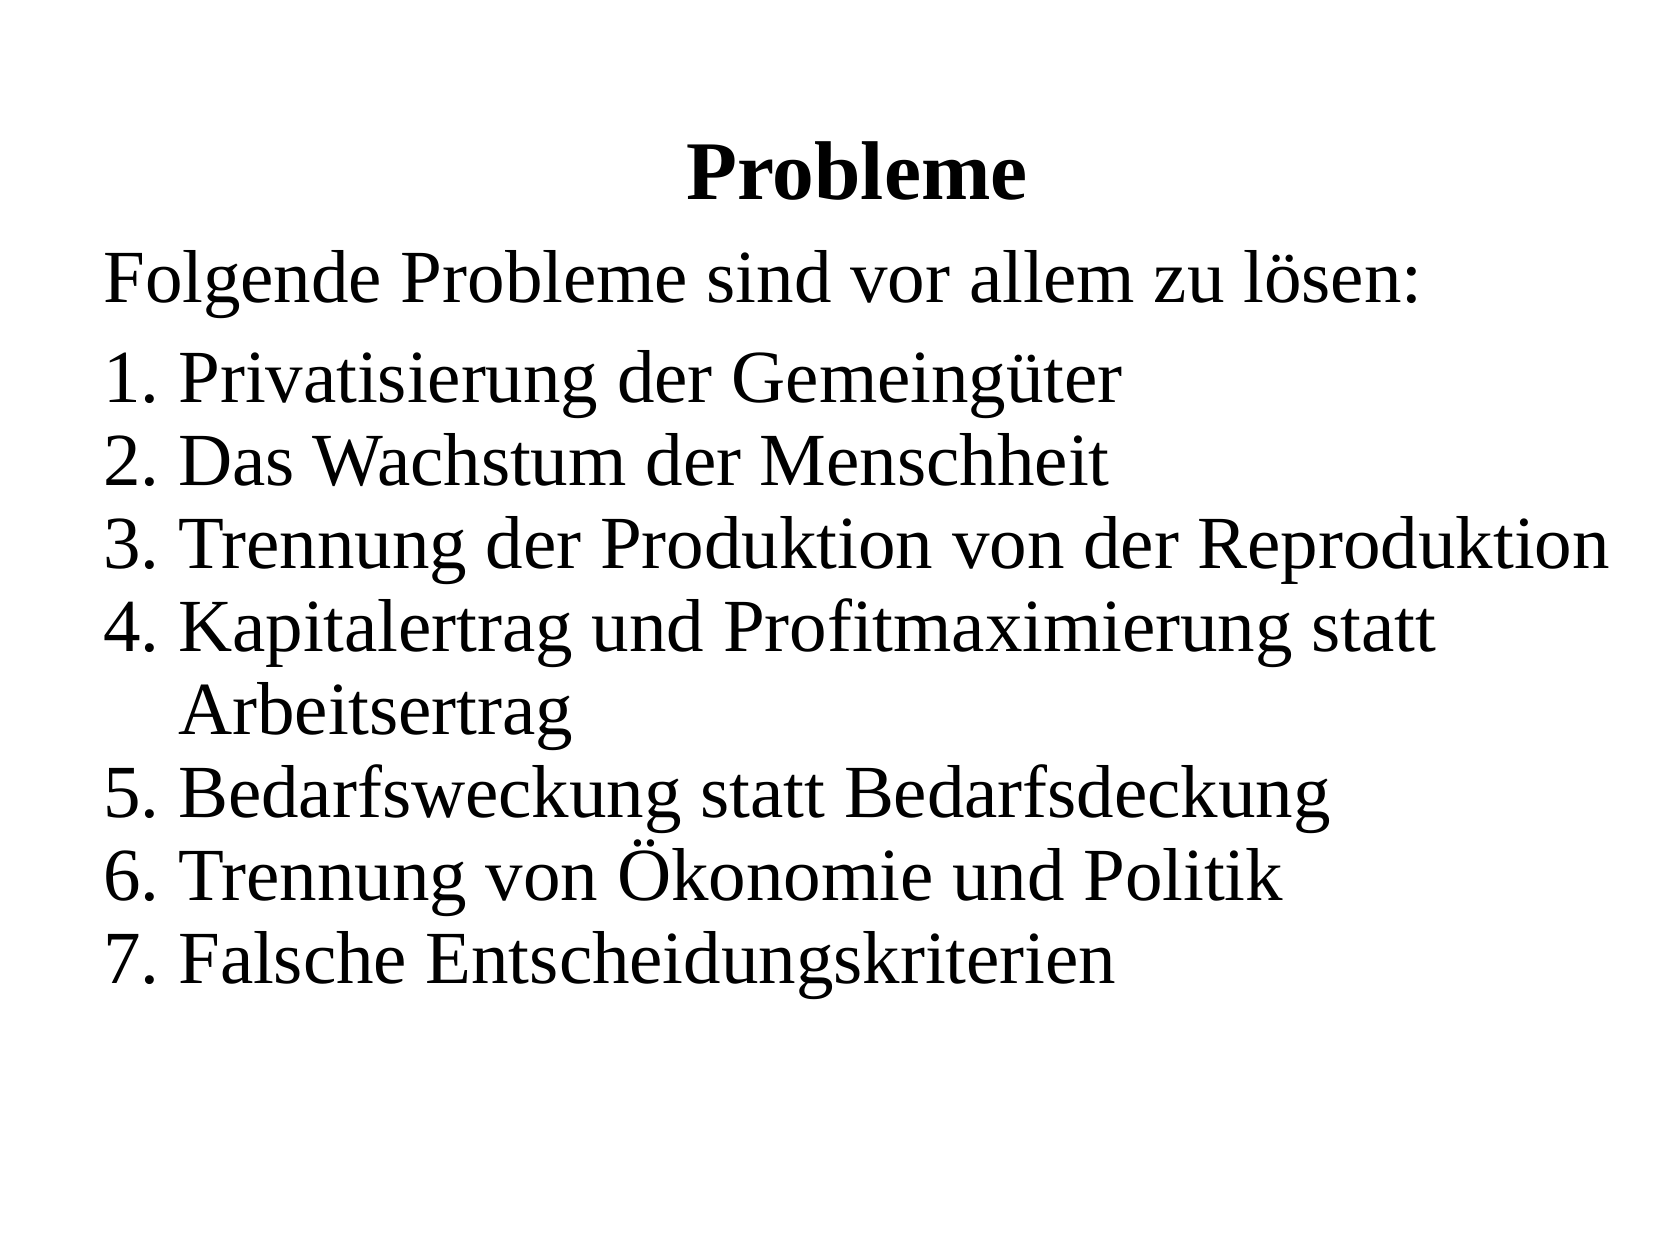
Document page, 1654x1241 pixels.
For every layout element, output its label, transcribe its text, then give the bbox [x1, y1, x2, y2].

text_box Probleme Folgende Probleme sind vor allem zu lösen: Privatisierung der Gemeingüter Das Wachstum der Menschheit Trennung der Produktion von der Reproduktion Kapitalertrag und Profitmaximierung statt Arbeitsertrag Bedarfsweckung statt Bedarfsdeckung Trennung von Ökonomie und Politik Falsche Entscheidungskriterien [88, 118, 1626, 1008]
